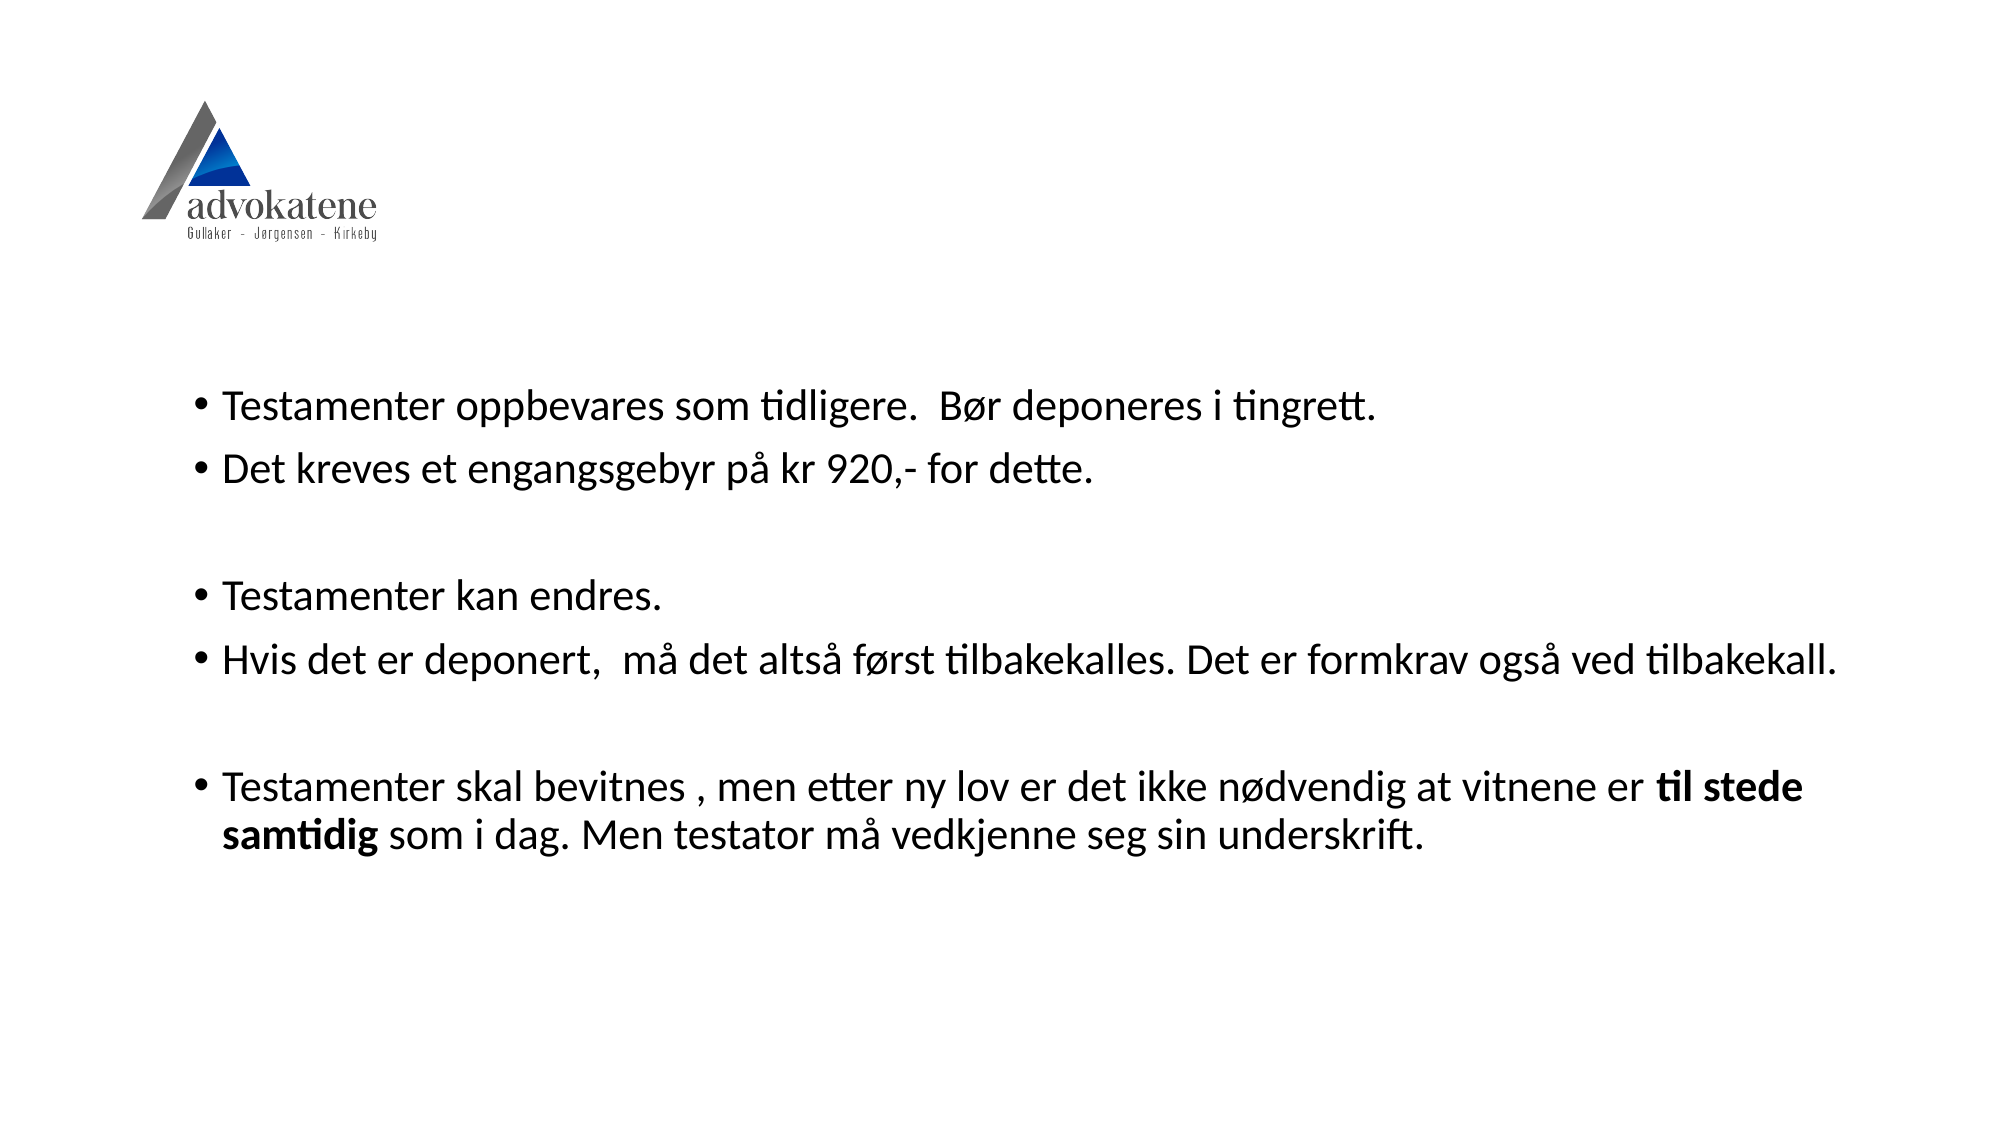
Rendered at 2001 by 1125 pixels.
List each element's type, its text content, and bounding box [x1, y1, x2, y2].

list Testamenter oppbevares som tidligere. Bør deponeres i tingrett. Det kreves et engangsgebyr på kr 920,- for dette. Testamenter kan endres. Hvis det er deponert, må det altså først tilbakekalles. Det er formkrav også ved tilbakekall. Testamenter skal bevitnes , men etter ny lov er det ikke nødvendig at vitnene er til stede samtidig som i dag. Men testator må vedkjenne seg sin underskrift. [178, 305, 1863, 1020]
picture [137, 88, 381, 249]
